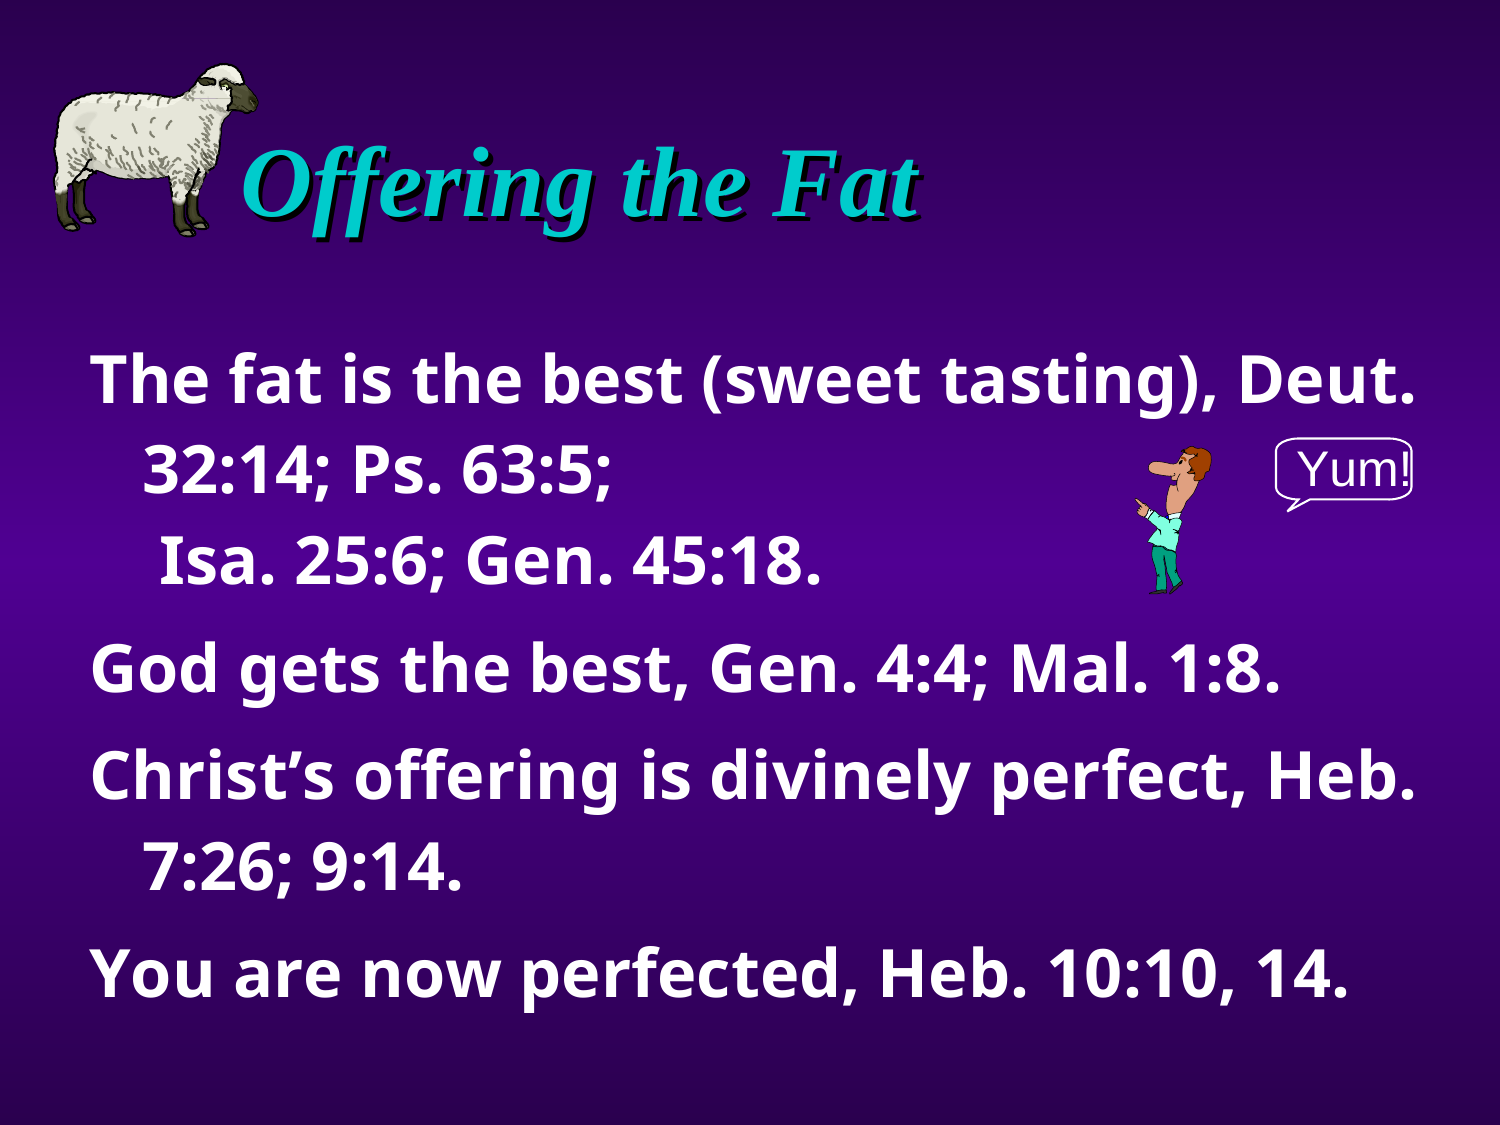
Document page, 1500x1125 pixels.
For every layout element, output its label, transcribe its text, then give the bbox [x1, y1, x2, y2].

text_box Yum! [1276, 438, 1412, 512]
title Offering the Fat [224, 78, 1388, 288]
list The fat is the best (sweet tasting), Deut. 32:14; Ps. 63:5; Isa. 25:6; Gen. 45:18. God gets the best, Gen. 4:4; Mal. 1:8. Christ’s offering is divinely perfect, Heb. 7:26; 9:14. You are now perfected, Heb. 10:10, 14. [74, 324, 1475, 1029]
chart [1134, 445, 1212, 595]
